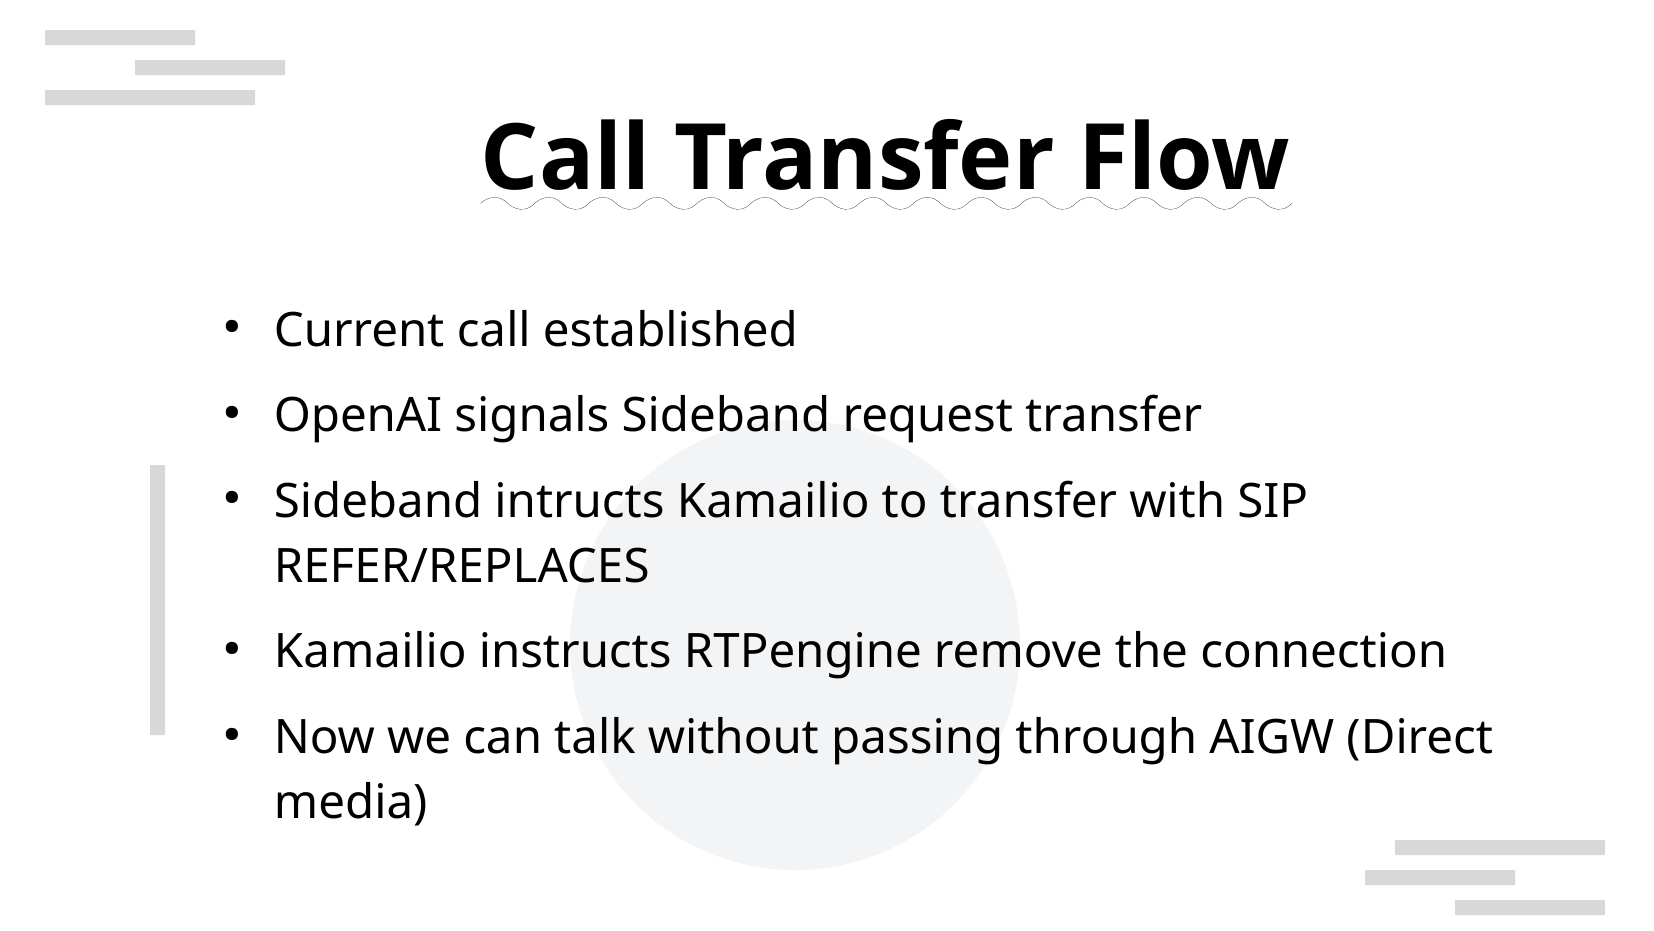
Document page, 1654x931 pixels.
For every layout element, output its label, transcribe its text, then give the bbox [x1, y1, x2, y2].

list Current call established OpenAI signals Sideband request transfer Sideband intructs Kamailio to transfer with SIP REFER/REPLACES Kamailio instructs RTPengine remove the connection Now we can talk without passing through AIGW (Direct media) [206, 295, 1565, 835]
title Call Transfer Flow [206, 76, 1565, 233]
